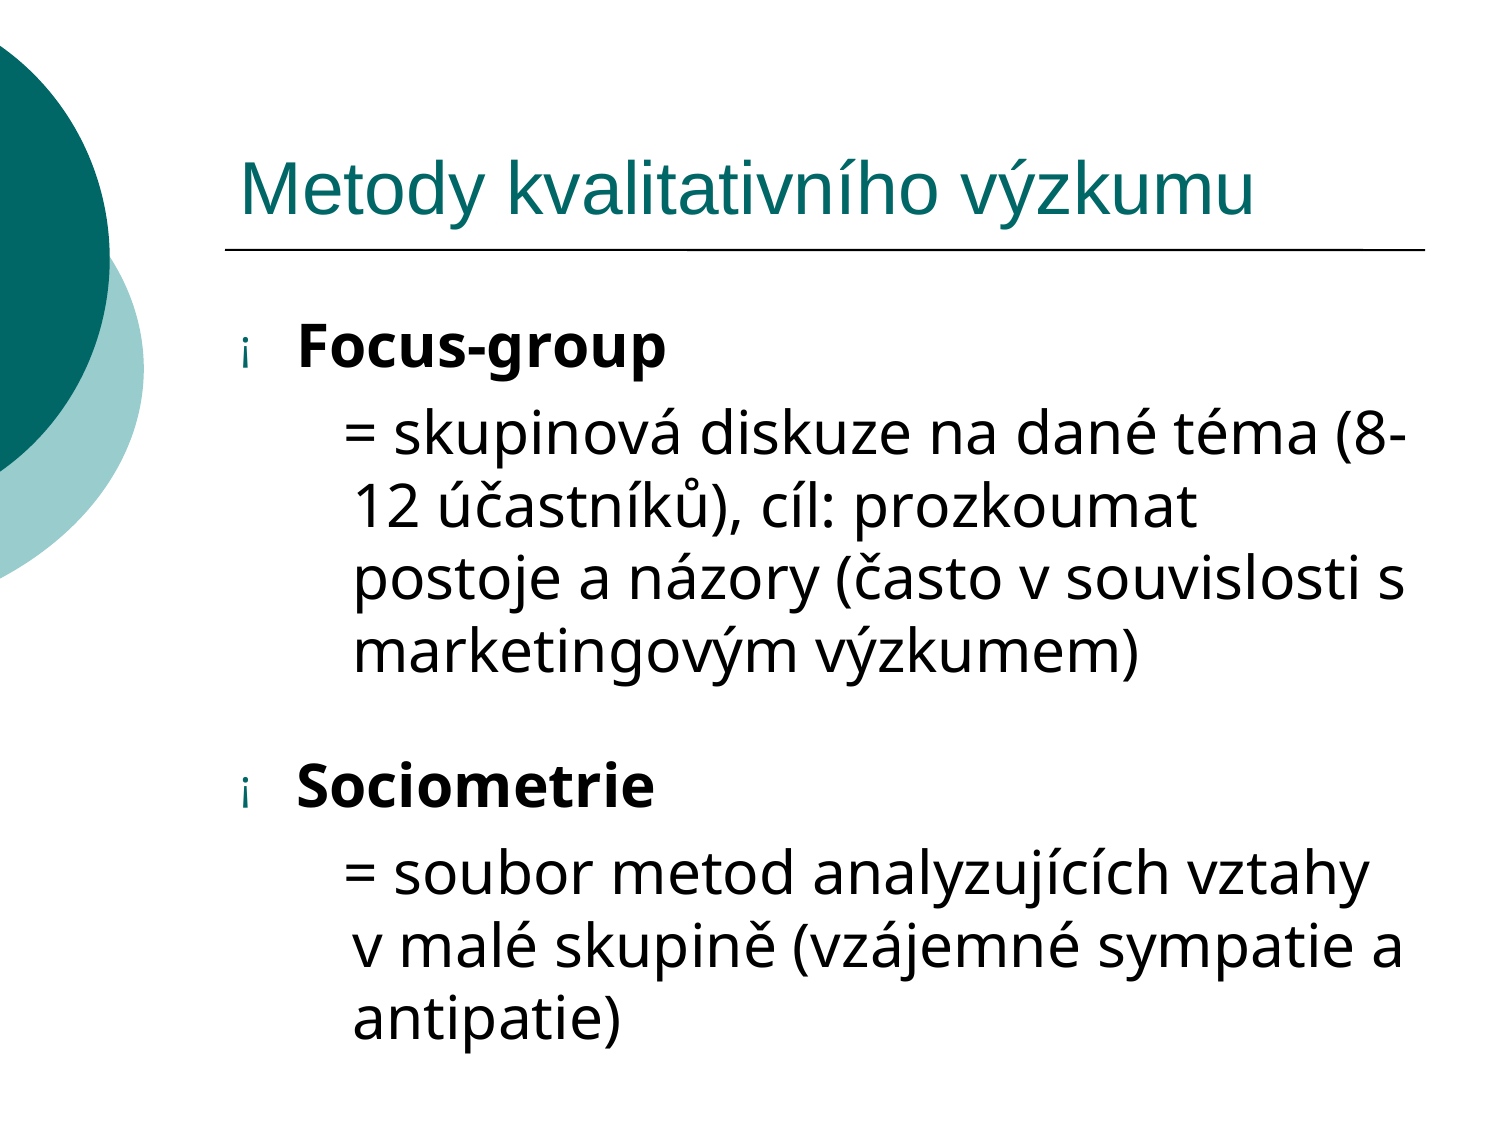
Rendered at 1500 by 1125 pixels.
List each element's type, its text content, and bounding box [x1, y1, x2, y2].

list Focus-group = skupinová diskuze na dané téma (8-12 účastníků), cíl: prozkoumat postoje a názory (často v souvislosti s marketingovým výzkumem) Sociometrie = soubor metod analyzujících vztahy v malé skupině (vzájemné sympatie a antipatie) [224, 299, 1425, 1095]
title Metody kvalitativního výzkumu [224, 49, 1425, 237]
